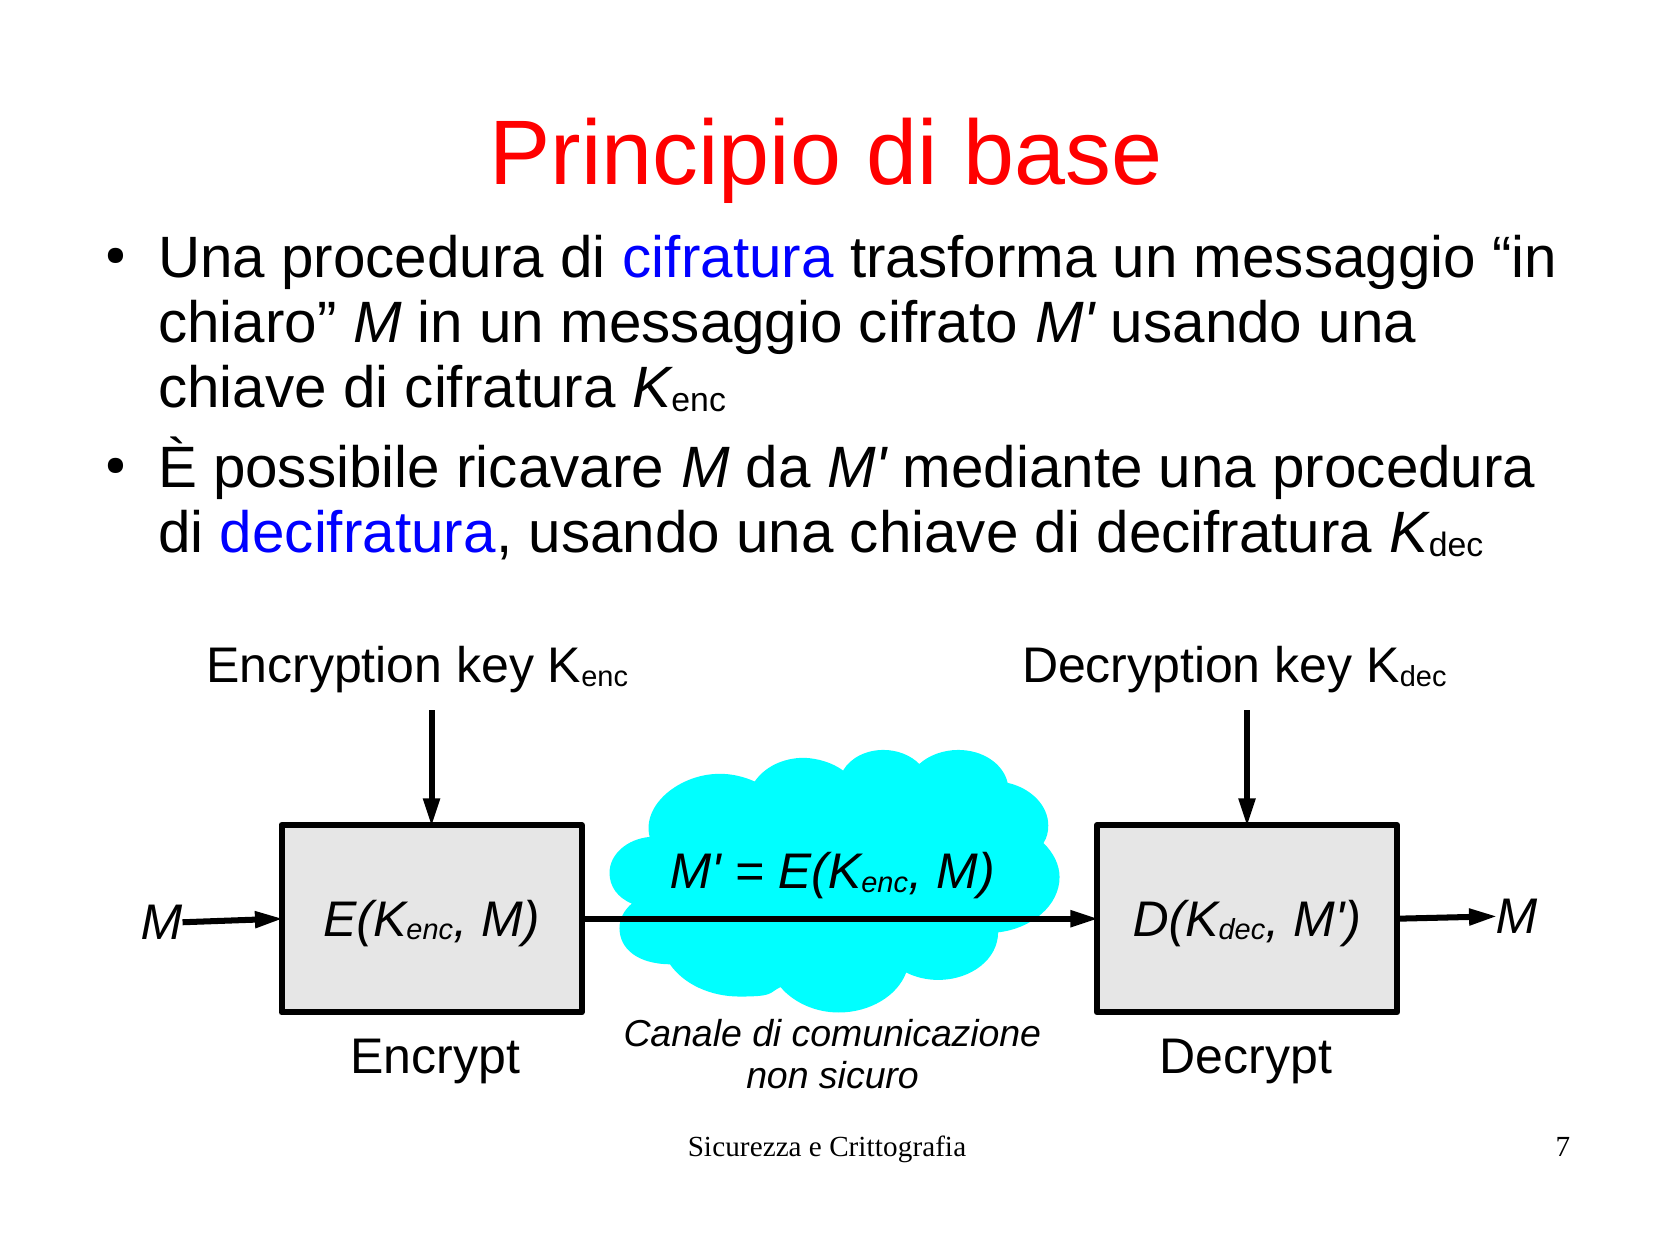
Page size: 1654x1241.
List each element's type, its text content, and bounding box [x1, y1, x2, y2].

text_box Decrypt [1159, 1028, 1333, 1085]
text_box Canale di comunicazione non sicuro [623, 1012, 1074, 1097]
text_box E(Kenc, M) [281, 824, 582, 1013]
title Principio di base [82, 49, 1571, 257]
text_box M [1495, 888, 1538, 945]
text_box M' = E(Kenc, M) [669, 843, 995, 916]
text_box Encryption key Kenc [206, 637, 657, 711]
text_box M [140, 894, 183, 951]
text_box [619, 922, 1031, 1012]
text_box D(Kdec, M') [1097, 824, 1398, 1013]
text_box Decryption key Kdec [1022, 637, 1473, 711]
text_box Encrypt [350, 1028, 521, 1085]
list Una procedura di cifratura trasforma un messaggio “in chiaro” M in un messaggio cifrato M' usando una chiave di cifratura Kenc È possibile ricavare M da M' mediante una procedura di decifratura, usando una chiave di decifratura Kdec [87, 225, 1576, 1044]
text_box [609, 749, 1060, 916]
